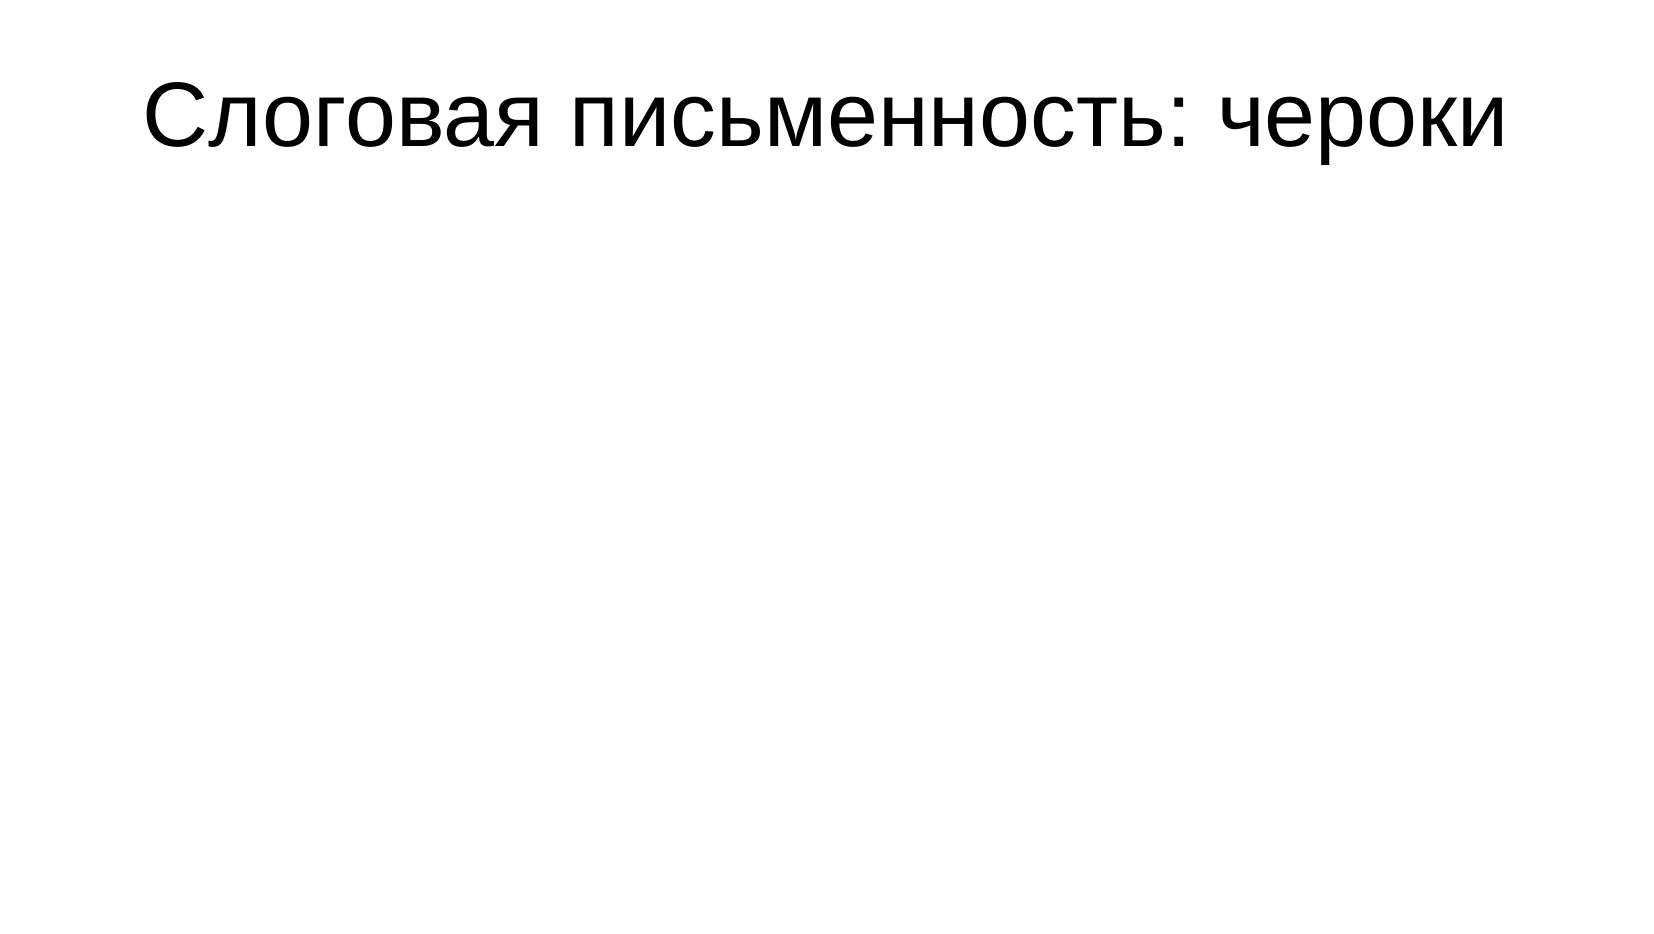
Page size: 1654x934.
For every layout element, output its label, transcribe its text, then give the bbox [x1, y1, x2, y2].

title Слоговая письменность: чероки [82, 42, 1571, 188]
